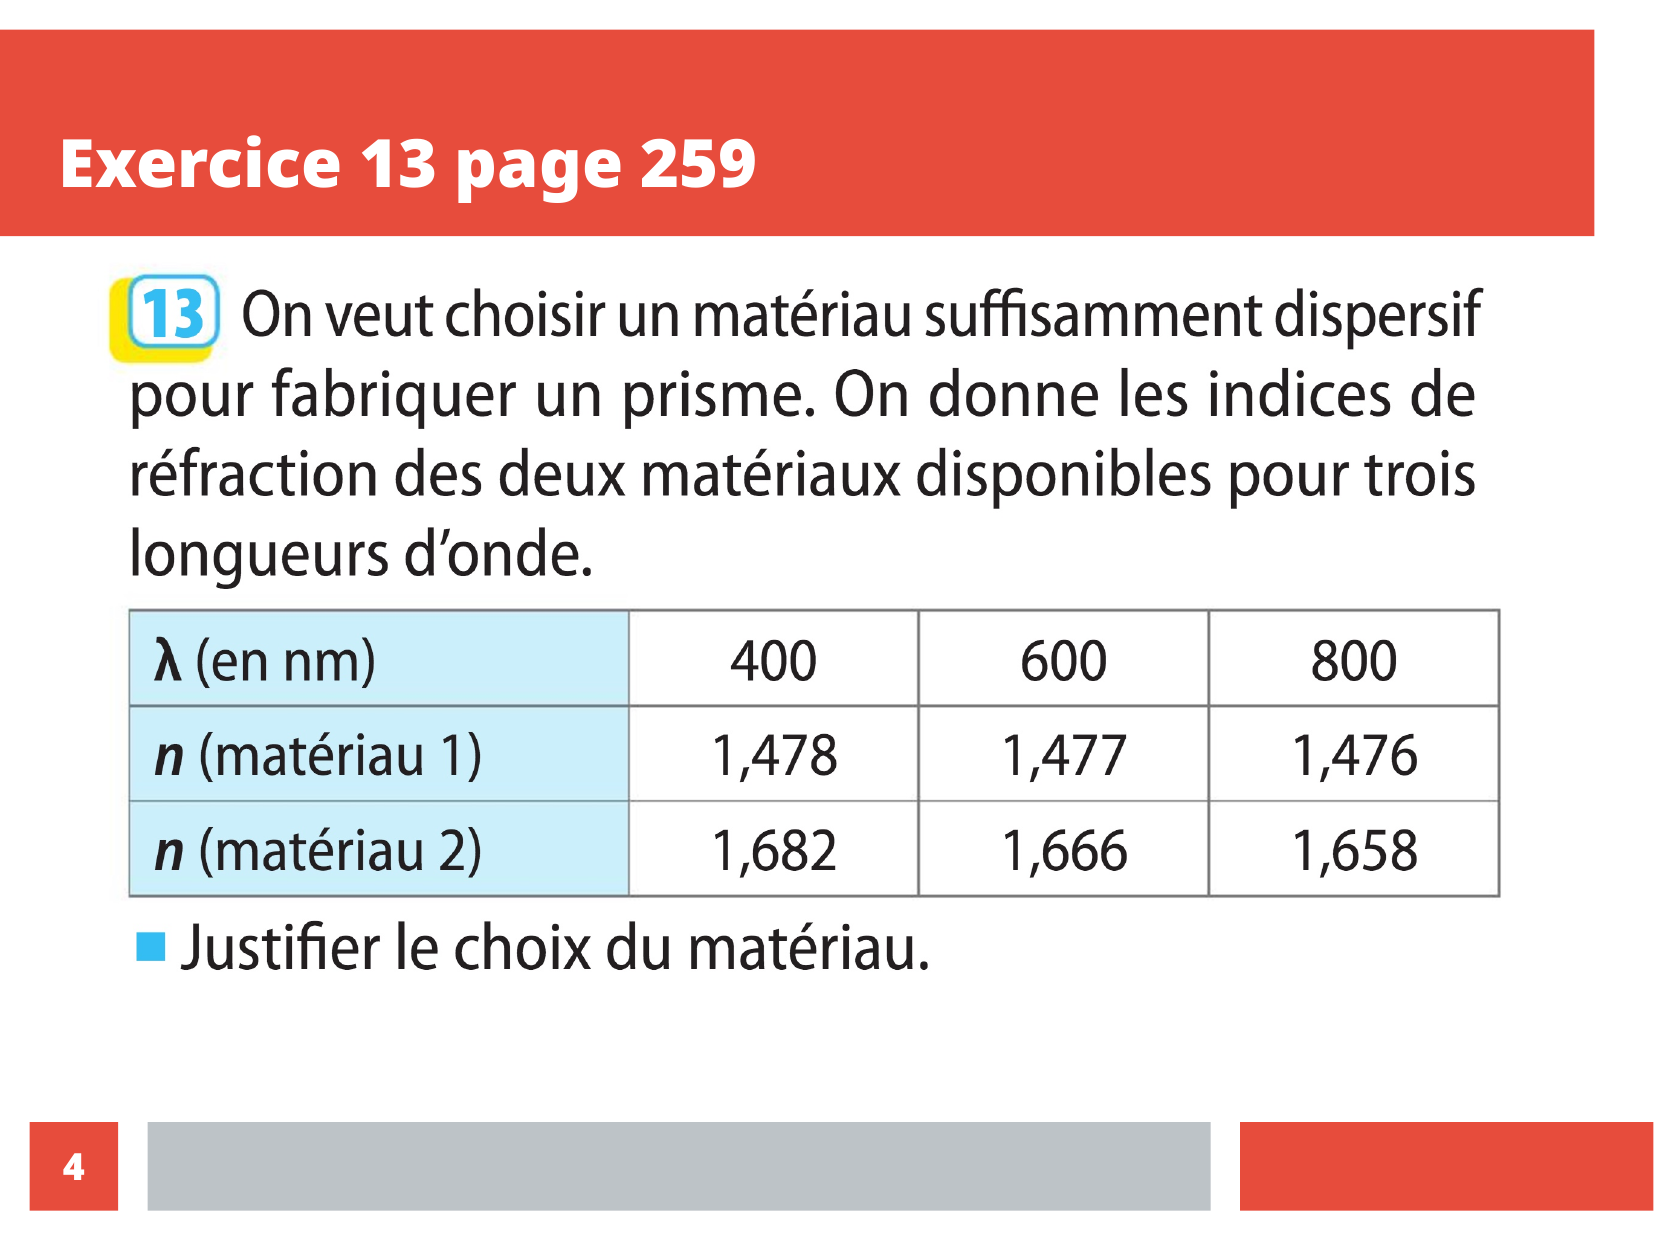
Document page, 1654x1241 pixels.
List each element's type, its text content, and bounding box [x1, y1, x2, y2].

title Exercice 13 page 259 [59, 59, 1595, 207]
picture [94, 256, 1525, 1004]
